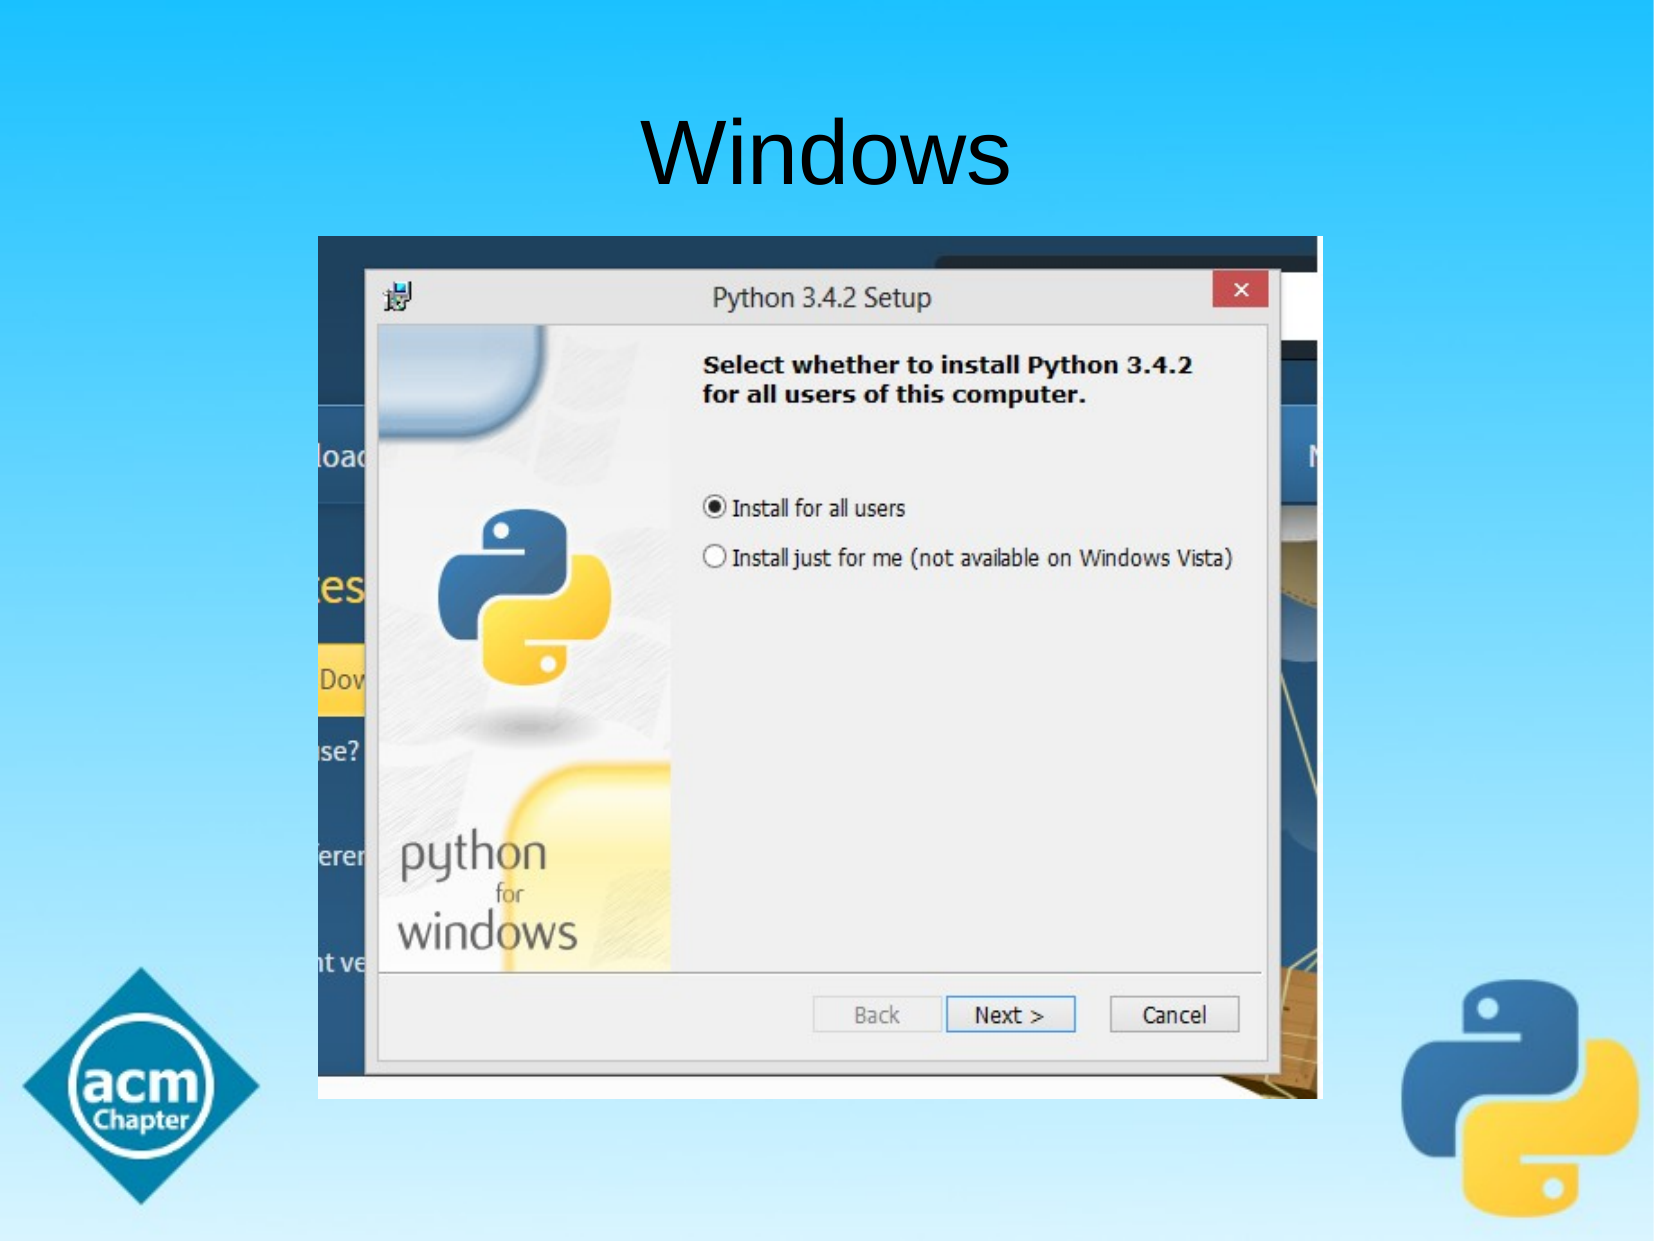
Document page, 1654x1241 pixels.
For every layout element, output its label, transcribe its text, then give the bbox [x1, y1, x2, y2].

title Windows [82, 49, 1571, 257]
picture [0, 0, 1654, 1241]
